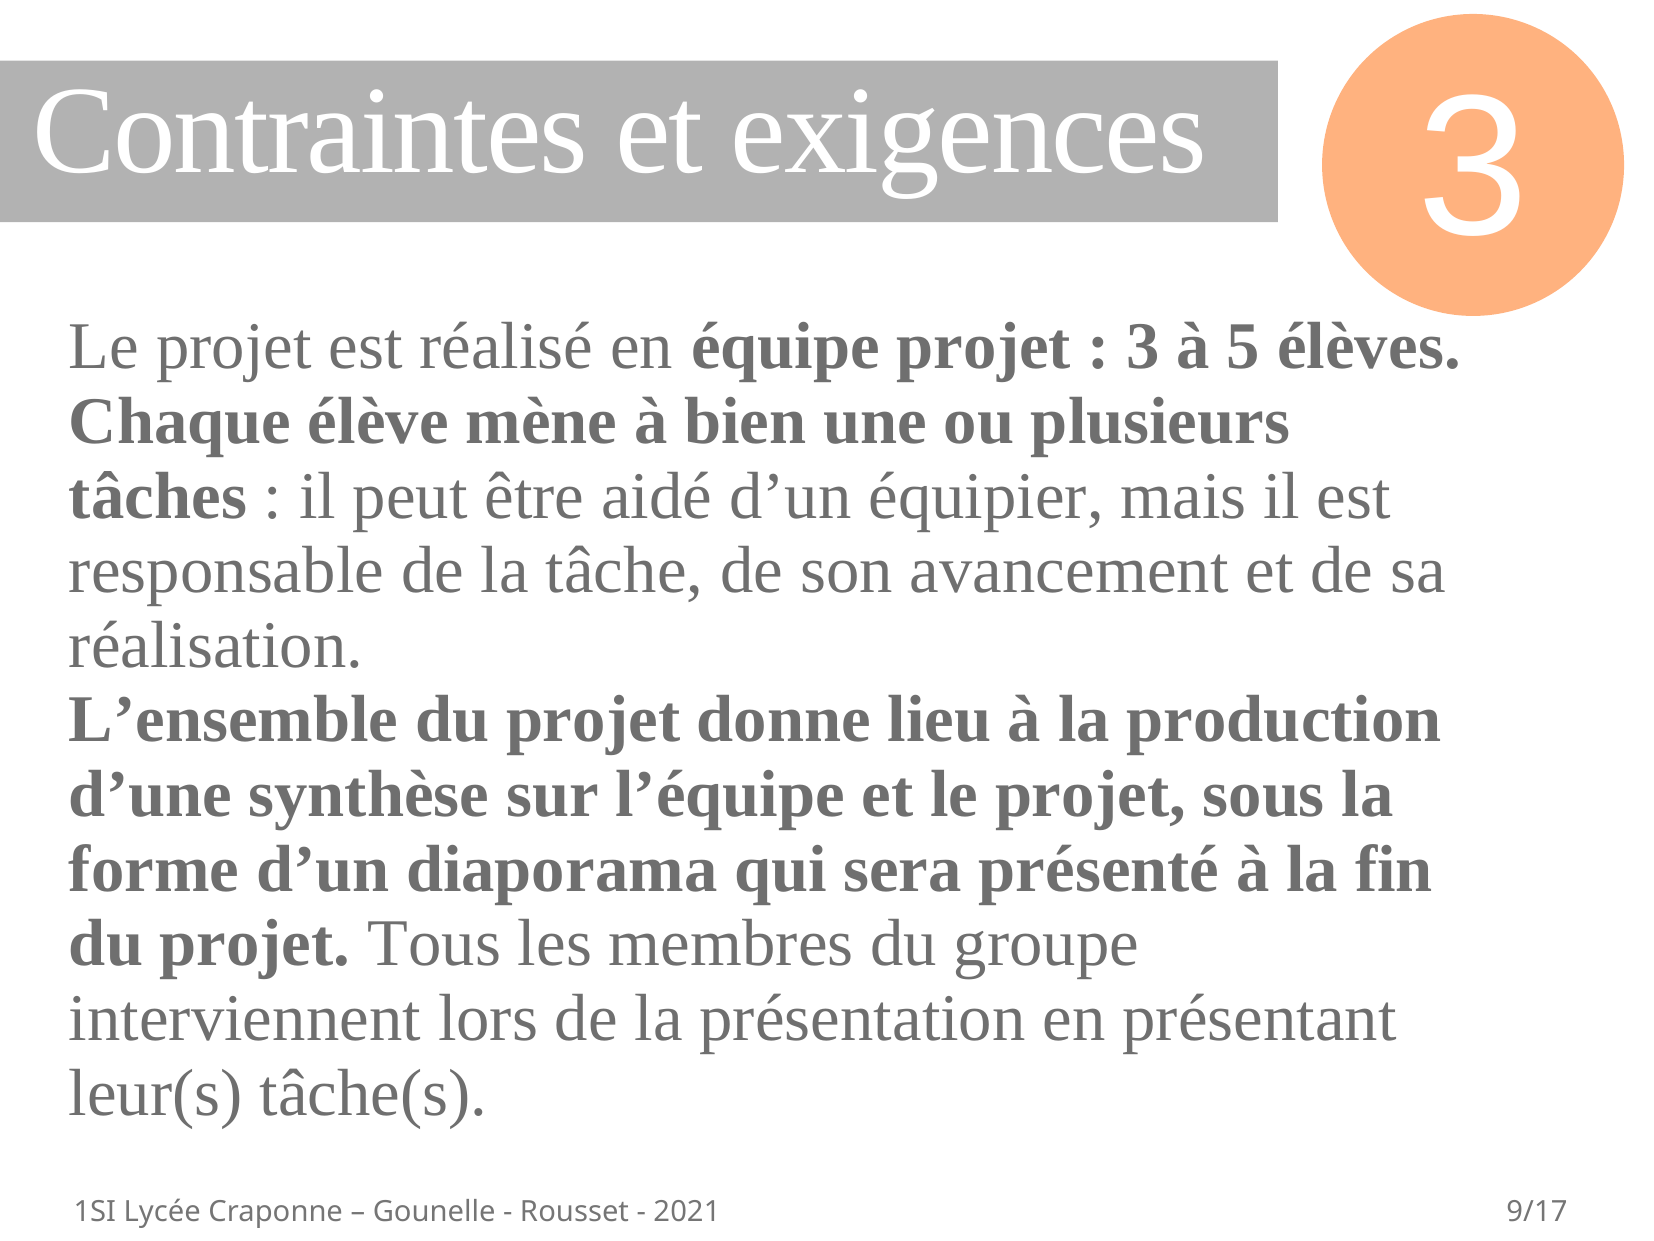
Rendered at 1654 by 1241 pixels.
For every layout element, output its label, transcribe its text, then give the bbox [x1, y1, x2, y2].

text_box Le projet est réalisé en équipe projet : 3 à 5 élèves. Chaque élève mène à bien une ou plusieurs tâches : il peut être aidé d’un équipier, mais il est responsable de la tâche, de son avancement et de sa réalisation. L’ensemble du projet donne lieu à la production d’une synthèse sur l’équipe et le projet, sous la forme d’un diaporama qui sera présenté à la fin du projet. Tous les membres du groupe interviennent lors de la présentation en présentant leur(s) tâche(s). [68, 309, 1480, 1130]
text_box Contraintes et exigences [0, 60, 1278, 223]
text_box 3 [1322, 13, 1625, 316]
